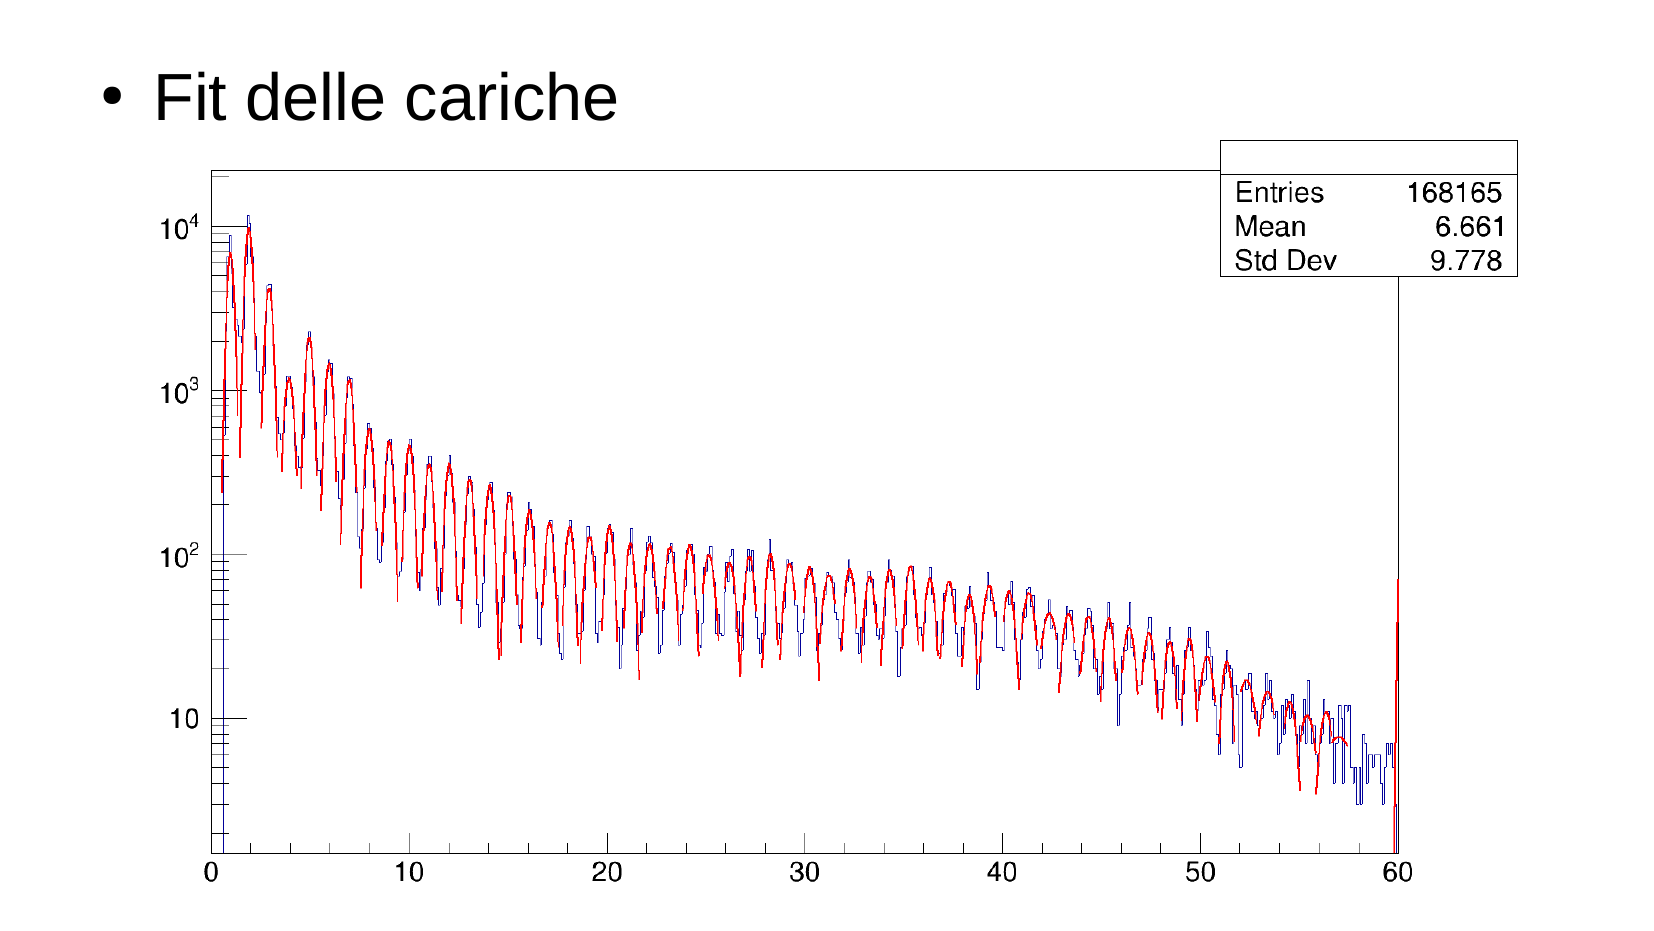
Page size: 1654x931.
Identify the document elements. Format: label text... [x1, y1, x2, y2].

picture [129, 131, 1525, 897]
list Fit delle cariche [82, 60, 1571, 757]
